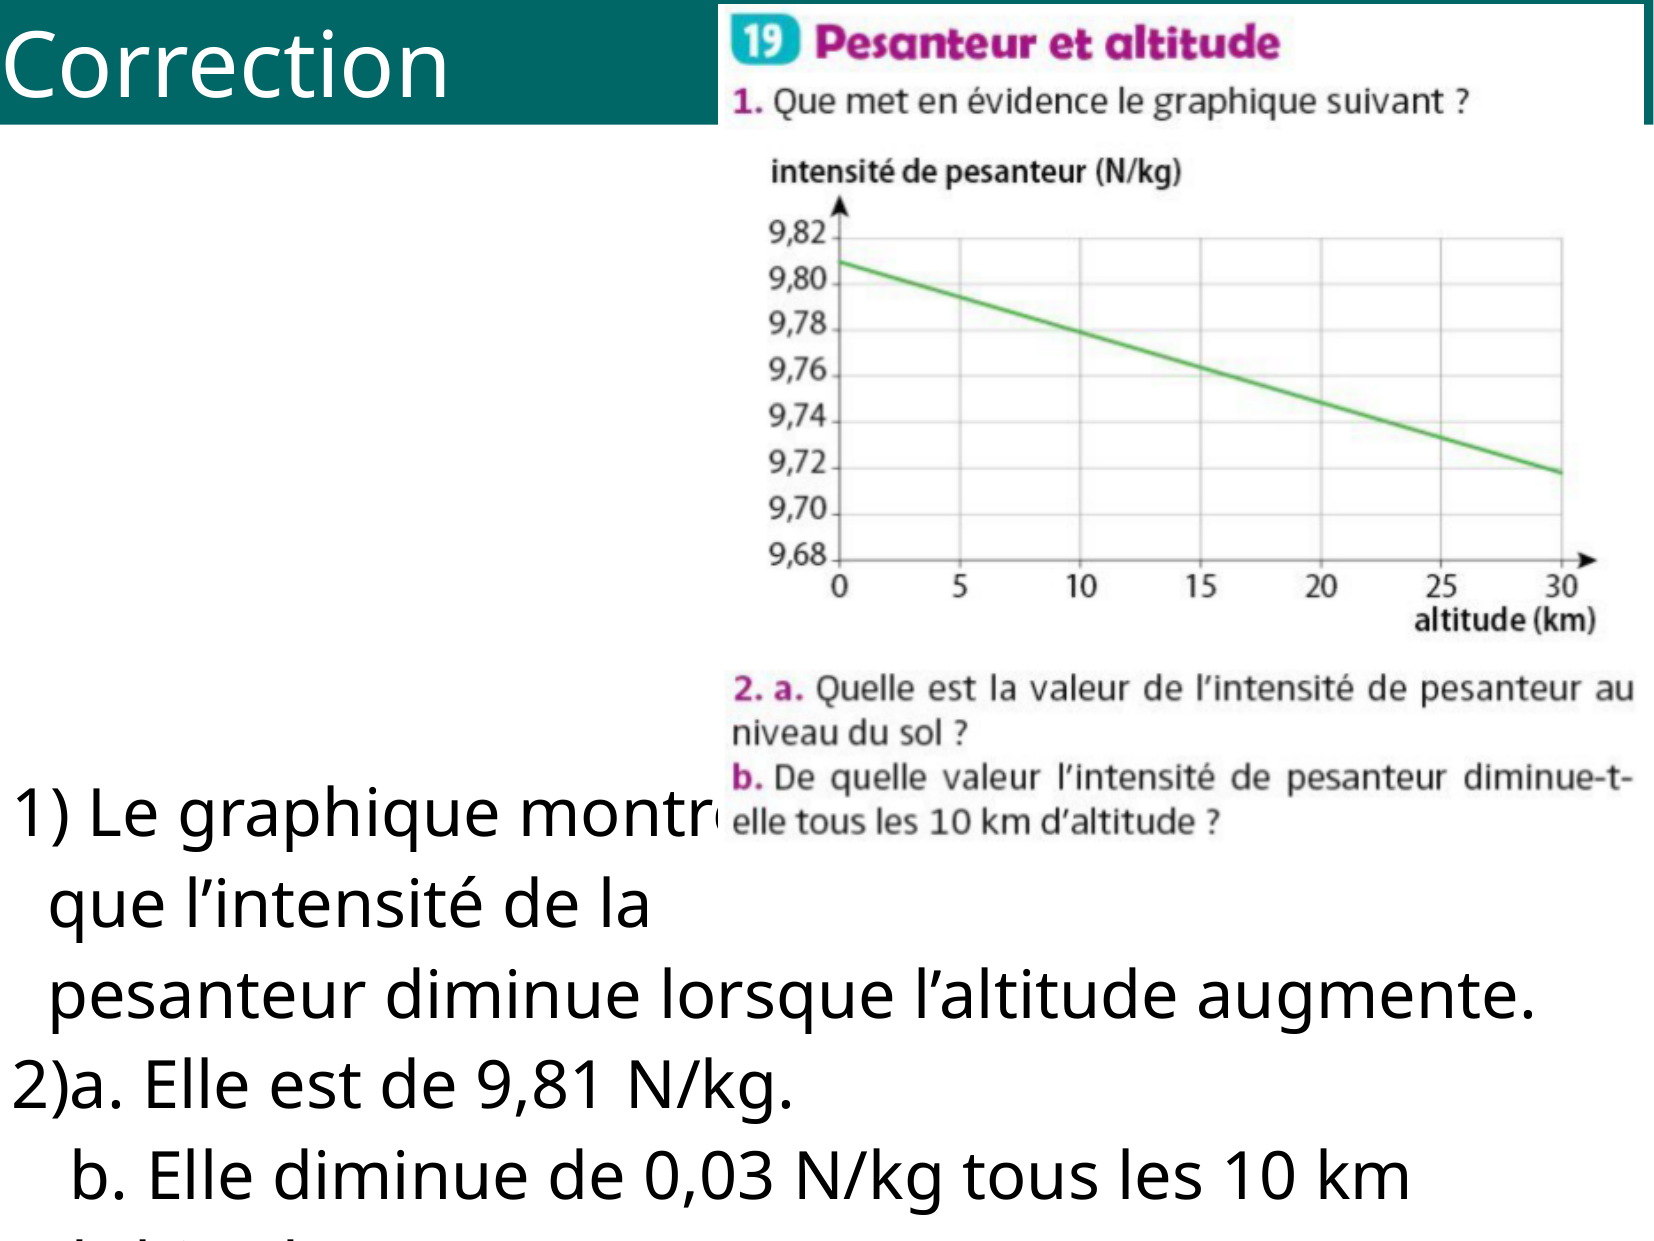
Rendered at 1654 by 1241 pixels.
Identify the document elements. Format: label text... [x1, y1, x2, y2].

title Correction [0, 4, 718, 120]
title Correction [1644, 4, 1654, 120]
subtitle Le graphique montre que l’intensité de la pesanteur diminue lorsque l’altitude augmente. a. Elle est de 9,81 N/kg. b. Elle diminue de 0,03 N/kg tous les 10 km d’altitude. [11, 129, 1642, 1229]
picture [718, 4, 1644, 851]
